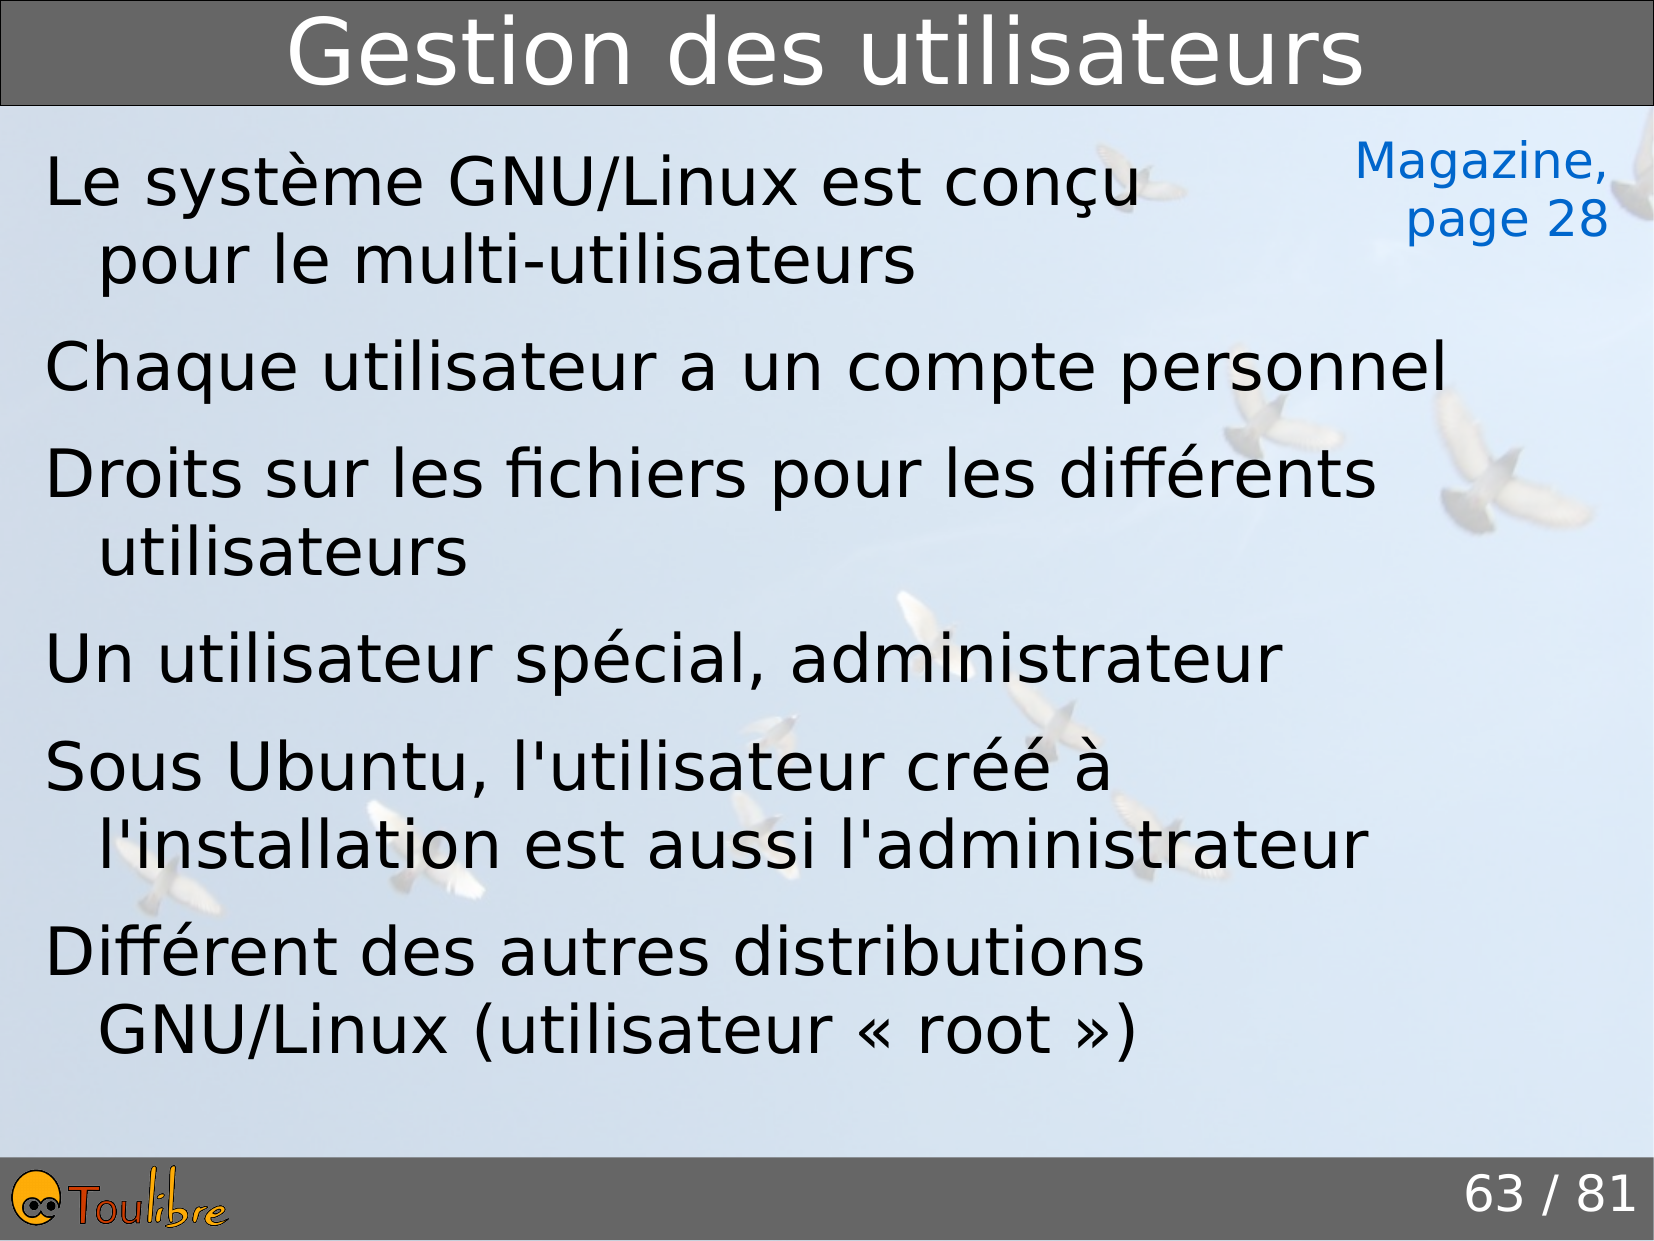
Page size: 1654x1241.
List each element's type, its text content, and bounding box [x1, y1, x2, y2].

text_box Magazine, page 28 [1329, 124, 1625, 256]
picture [11, 1165, 229, 1228]
title Gestion des utilisateurs [0, 0, 1654, 107]
list Le système GNU/Linux est conçu pour le multi-utilisateurs Chaque utilisateur a un compte personnel Droits sur les fichiers pour les différents utilisateurs Un utilisateur spécial, administrateur Sous Ubuntu, l'utilisateur créé à l'installation est aussi l'administrateur Différent des autres distributions GNU/Linux (utilisateur « root ») [27, 143, 1490, 1147]
